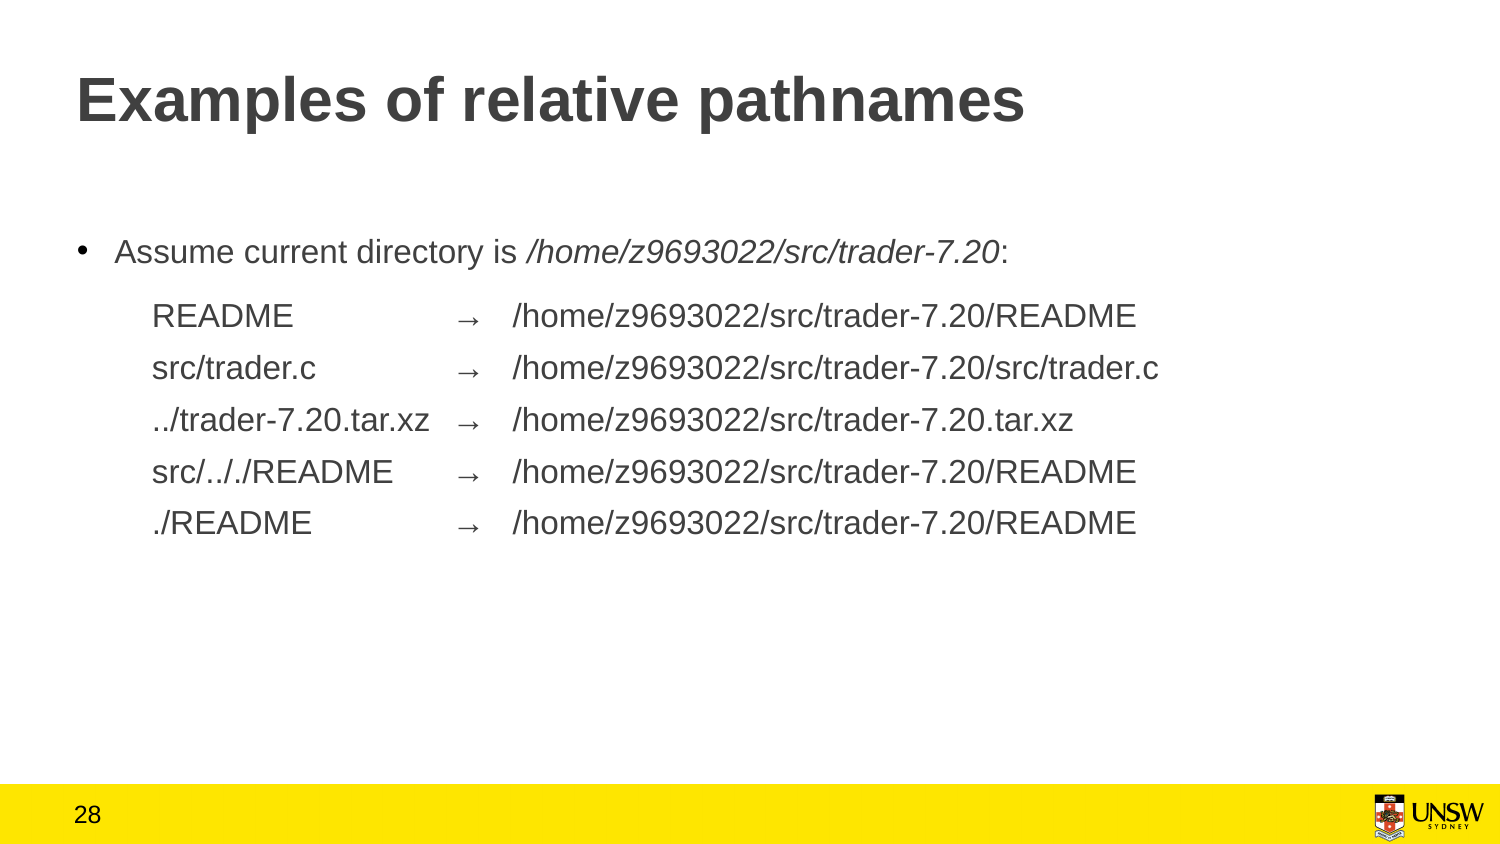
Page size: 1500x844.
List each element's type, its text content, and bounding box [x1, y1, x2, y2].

list Assume current directory is /home/z9693022/src/trader-7.20: README → /home/z9693022/src/trader-7.20/README src/trader.c → /home/z9693022/src/trader-7.20/src/trader.c ../trader-7.20.tar.xz → /home/z9693022/src/trader-7.20.tar.xz src/.././README → /home/z9693022/src/trader-7.20/README ./README → /home/z9693022/src/trader-7.20/README [76, 165, 1424, 756]
title Examples of relative pathnames [76, 59, 1427, 136]
picture [0, 784, 1500, 844]
text_box <number> [59, 791, 219, 839]
